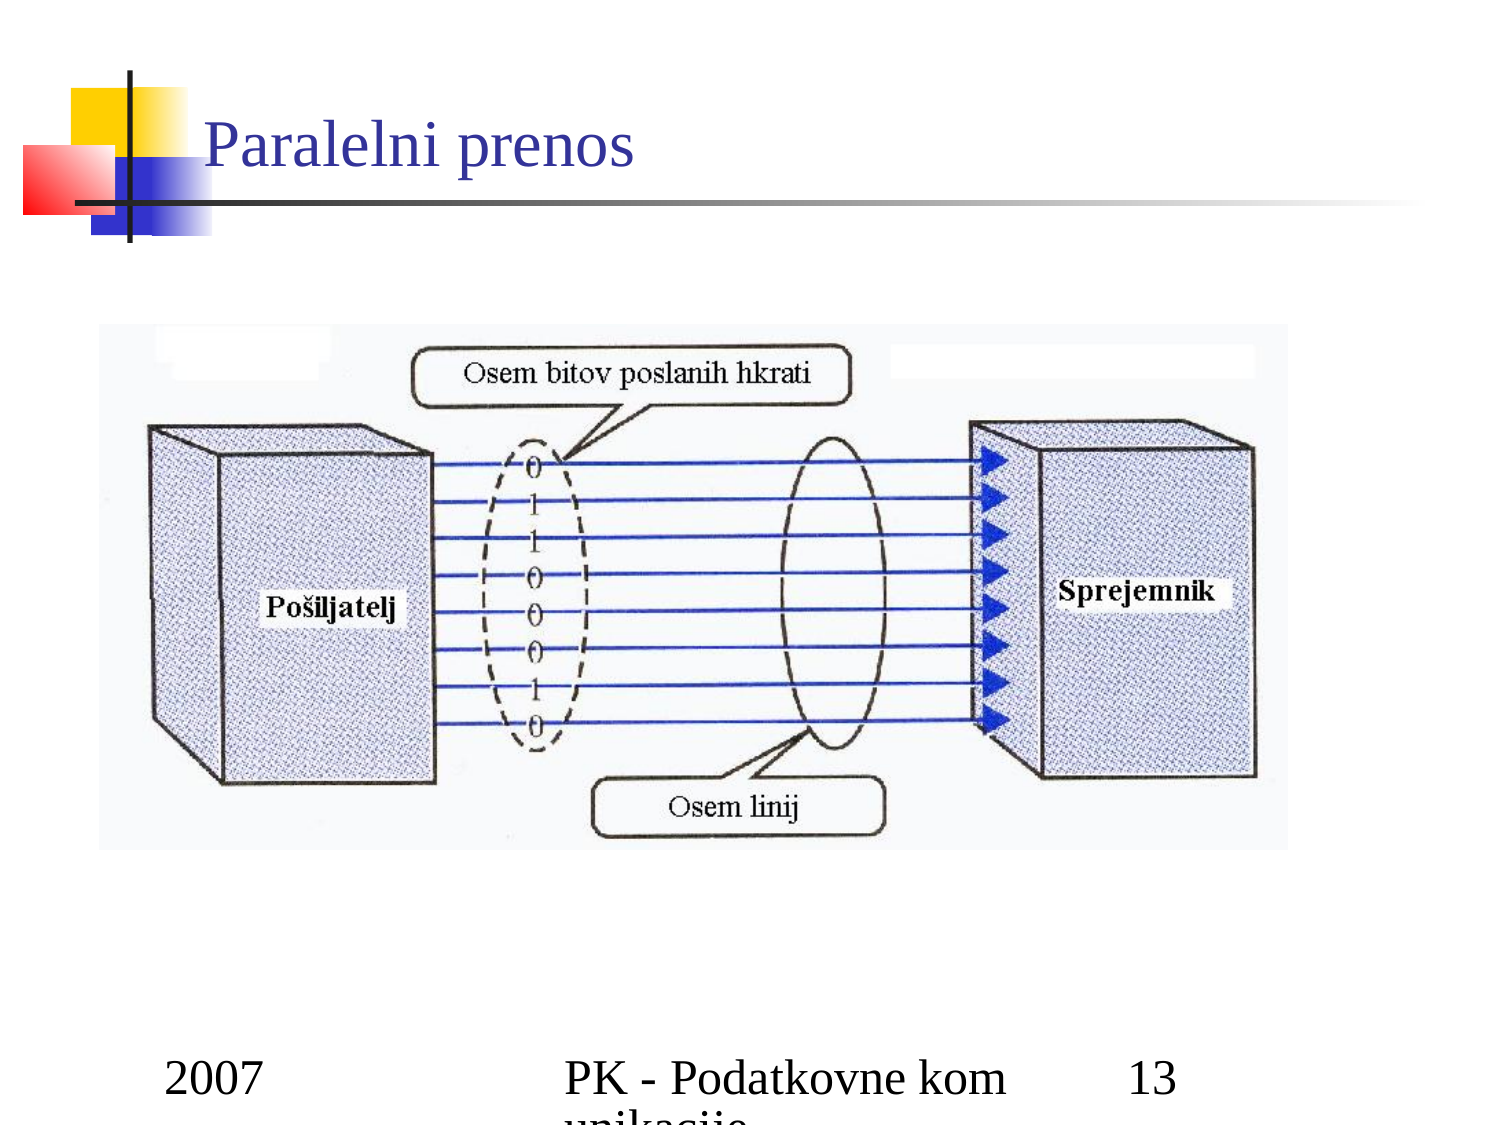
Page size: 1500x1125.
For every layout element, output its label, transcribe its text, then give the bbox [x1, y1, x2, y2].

picture [99, 324, 1288, 850]
title Paralelni prenos [188, 92, 1468, 188]
